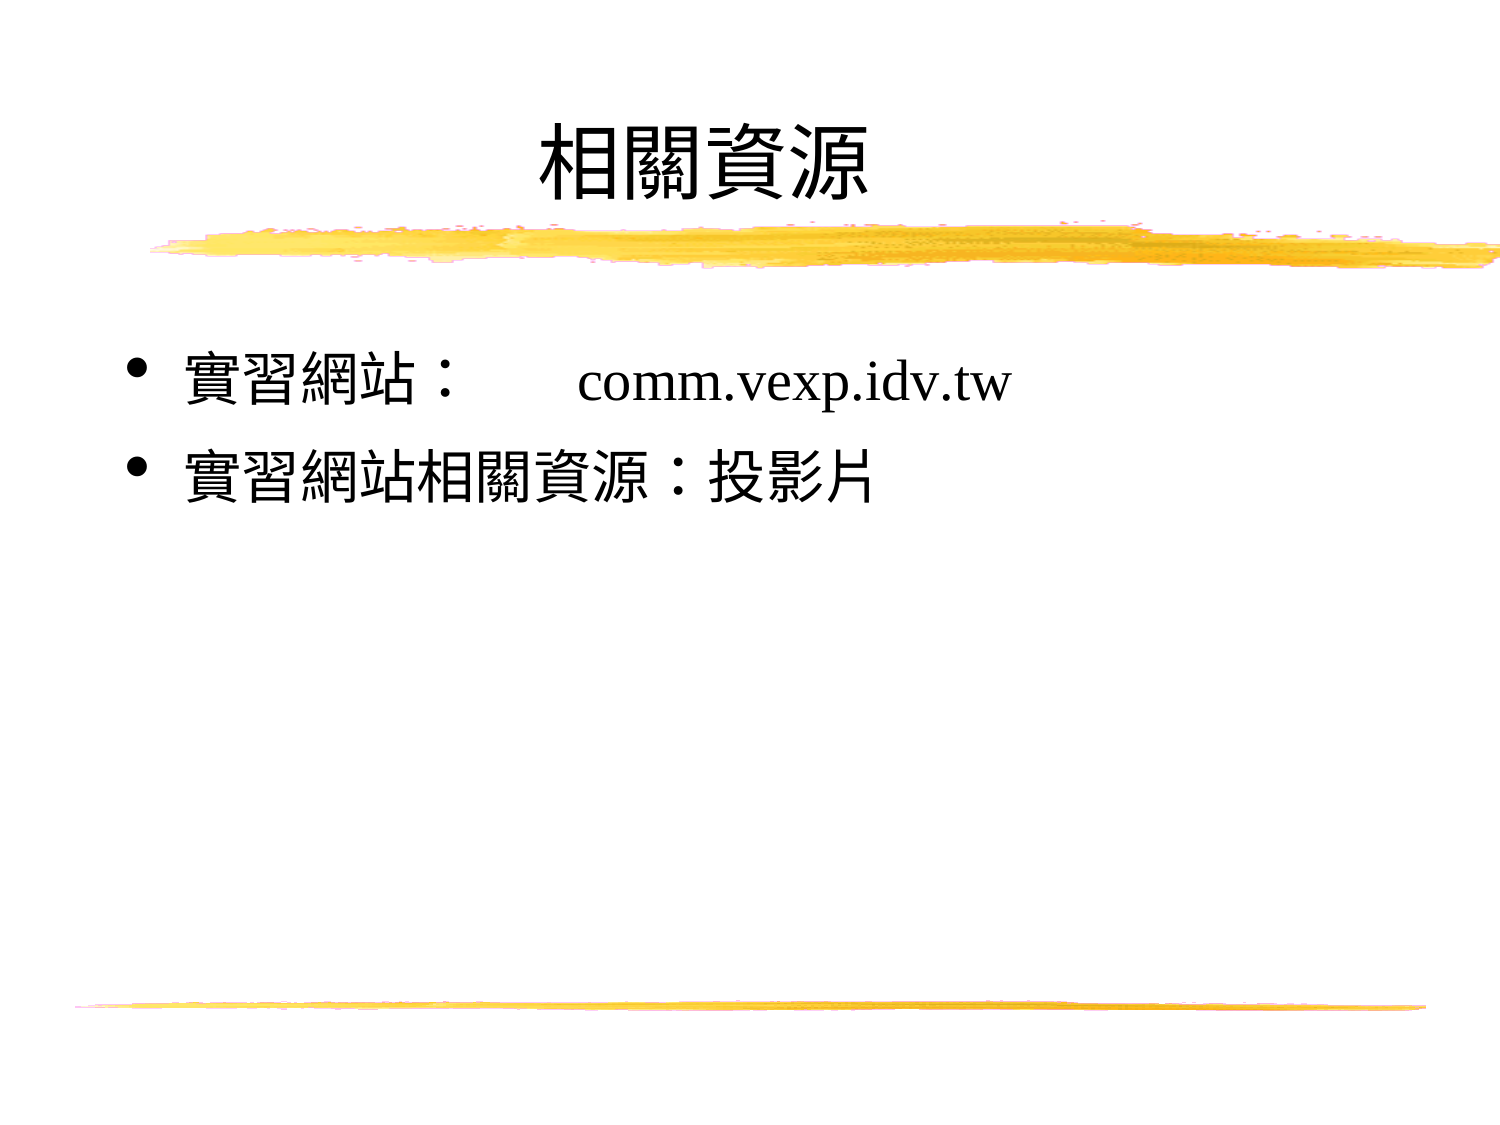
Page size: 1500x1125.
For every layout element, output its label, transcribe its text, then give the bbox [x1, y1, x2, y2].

picture [75, 999, 112, 1013]
list 實習網站： comm.vexp.idv.tw 實習網站相關資源：投影片 [112, 324, 1388, 1016]
picture [1388, 999, 1426, 1013]
picture [150, 215, 1500, 279]
title 相關資源 [66, 21, 1342, 225]
